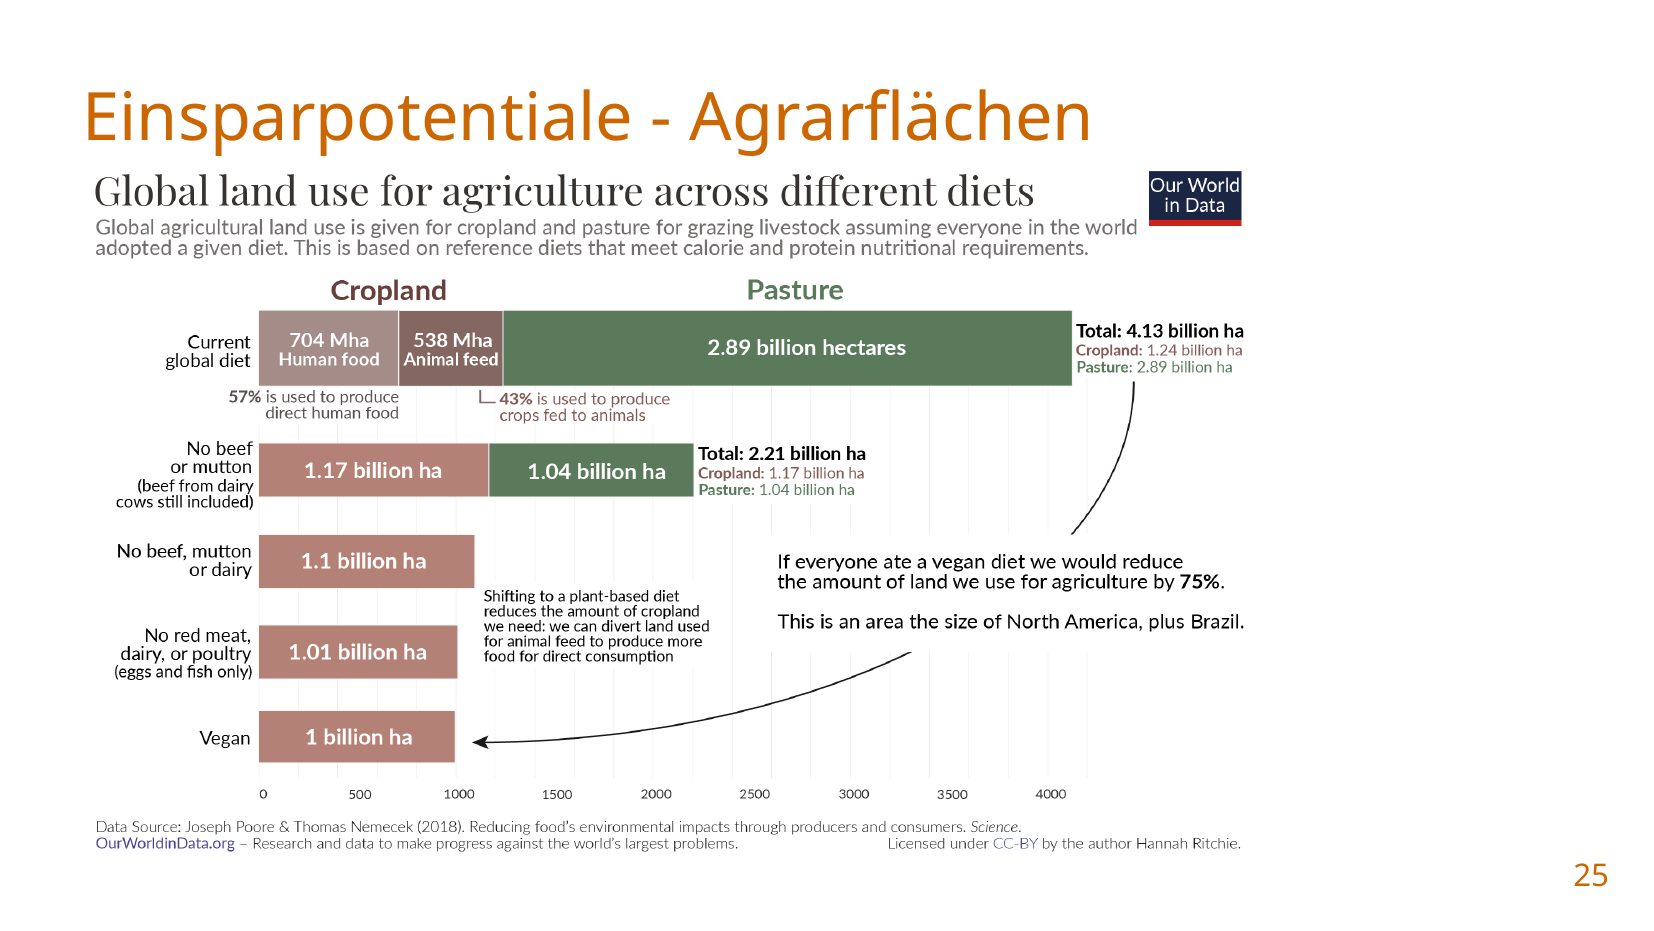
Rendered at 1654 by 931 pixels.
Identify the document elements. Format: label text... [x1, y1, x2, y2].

picture [88, 162, 1251, 857]
title Einsparpotentiale - Agrarflächen [82, 12, 1571, 218]
